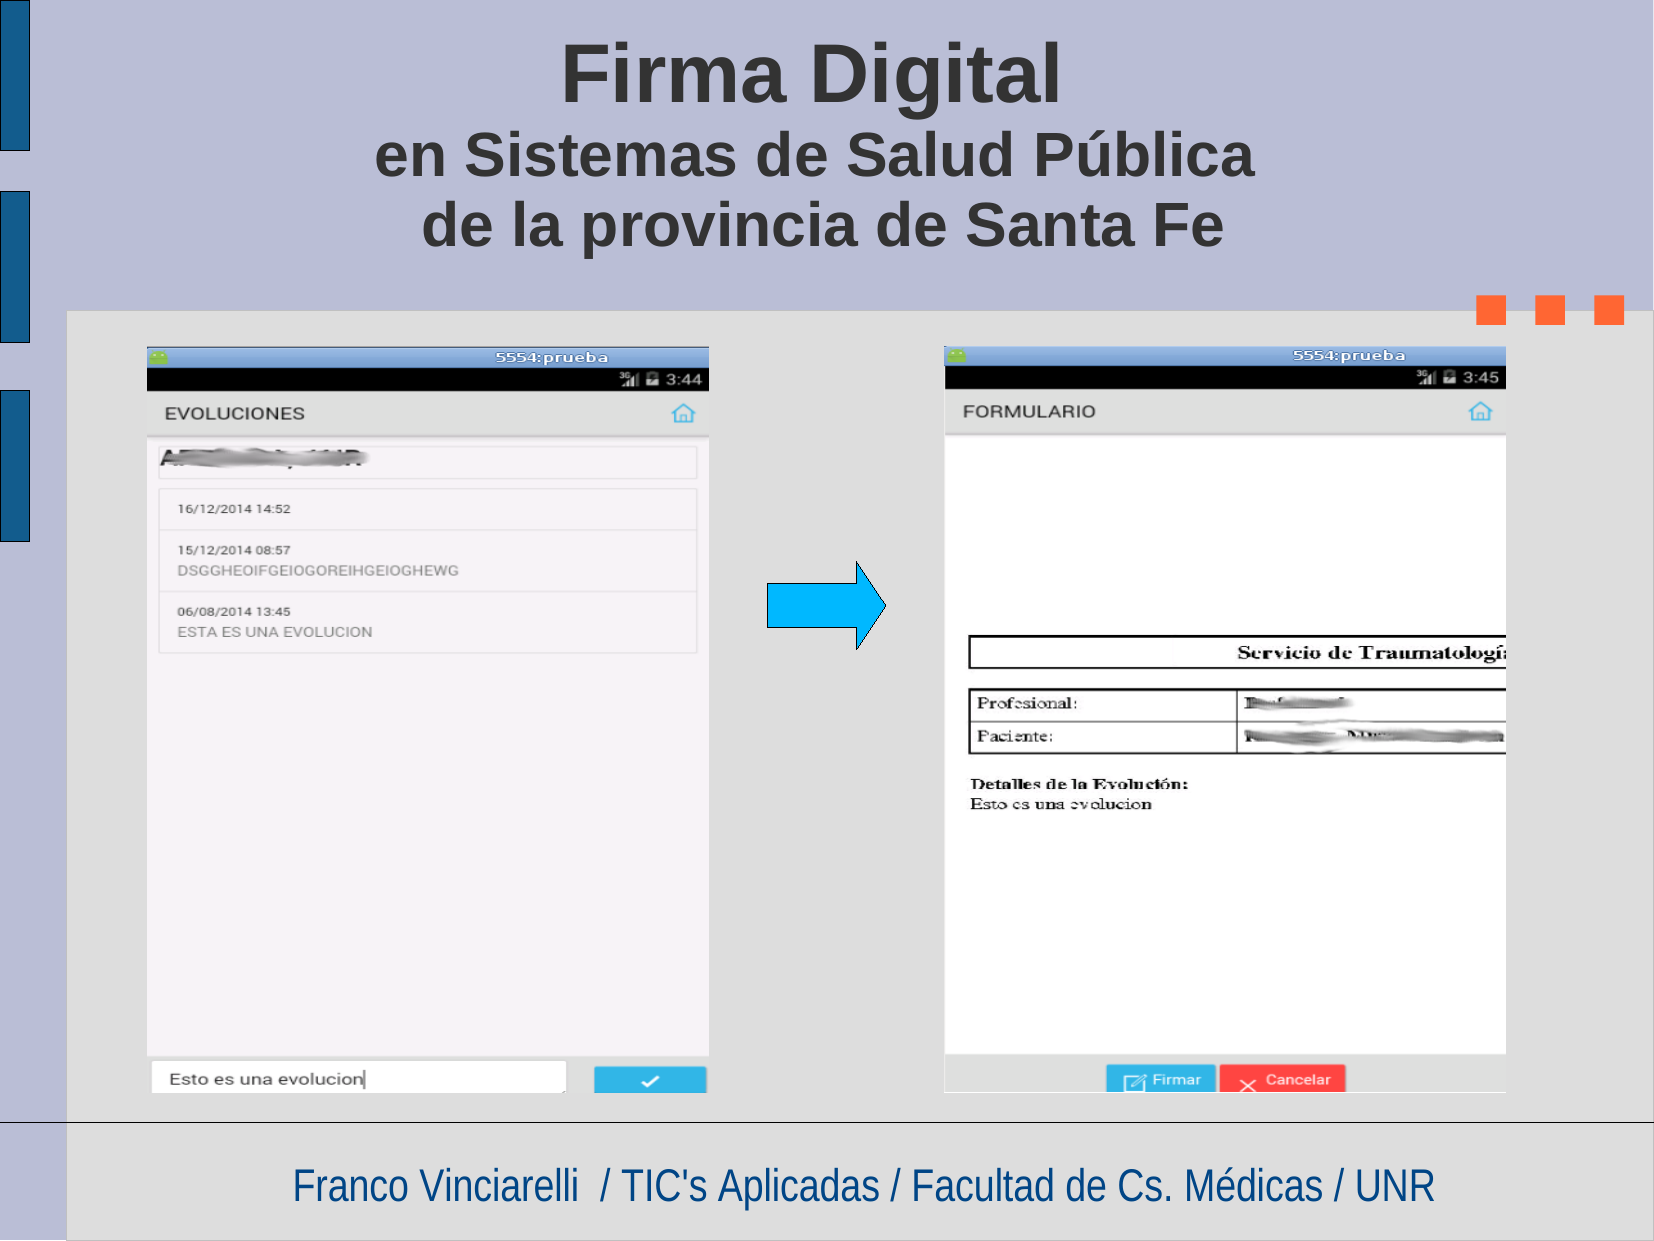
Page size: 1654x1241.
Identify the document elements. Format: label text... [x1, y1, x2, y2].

text_box Franco Vinciarelli / TIC's Aplicadas / Facultad de Cs. Médicas / UNR [292, 1158, 1447, 1211]
list [121, 344, 1534, 1122]
picture [944, 346, 1506, 1093]
text_box [767, 561, 886, 650]
picture [147, 346, 709, 1093]
text_box [1535, 295, 1565, 325]
text_box [1594, 295, 1625, 325]
list [121, 1123, 1534, 1127]
title Firma Digital en Sistemas de Salud Pública de la provincia de Santa Fe [118, 26, 1531, 260]
text_box [1476, 295, 1506, 325]
